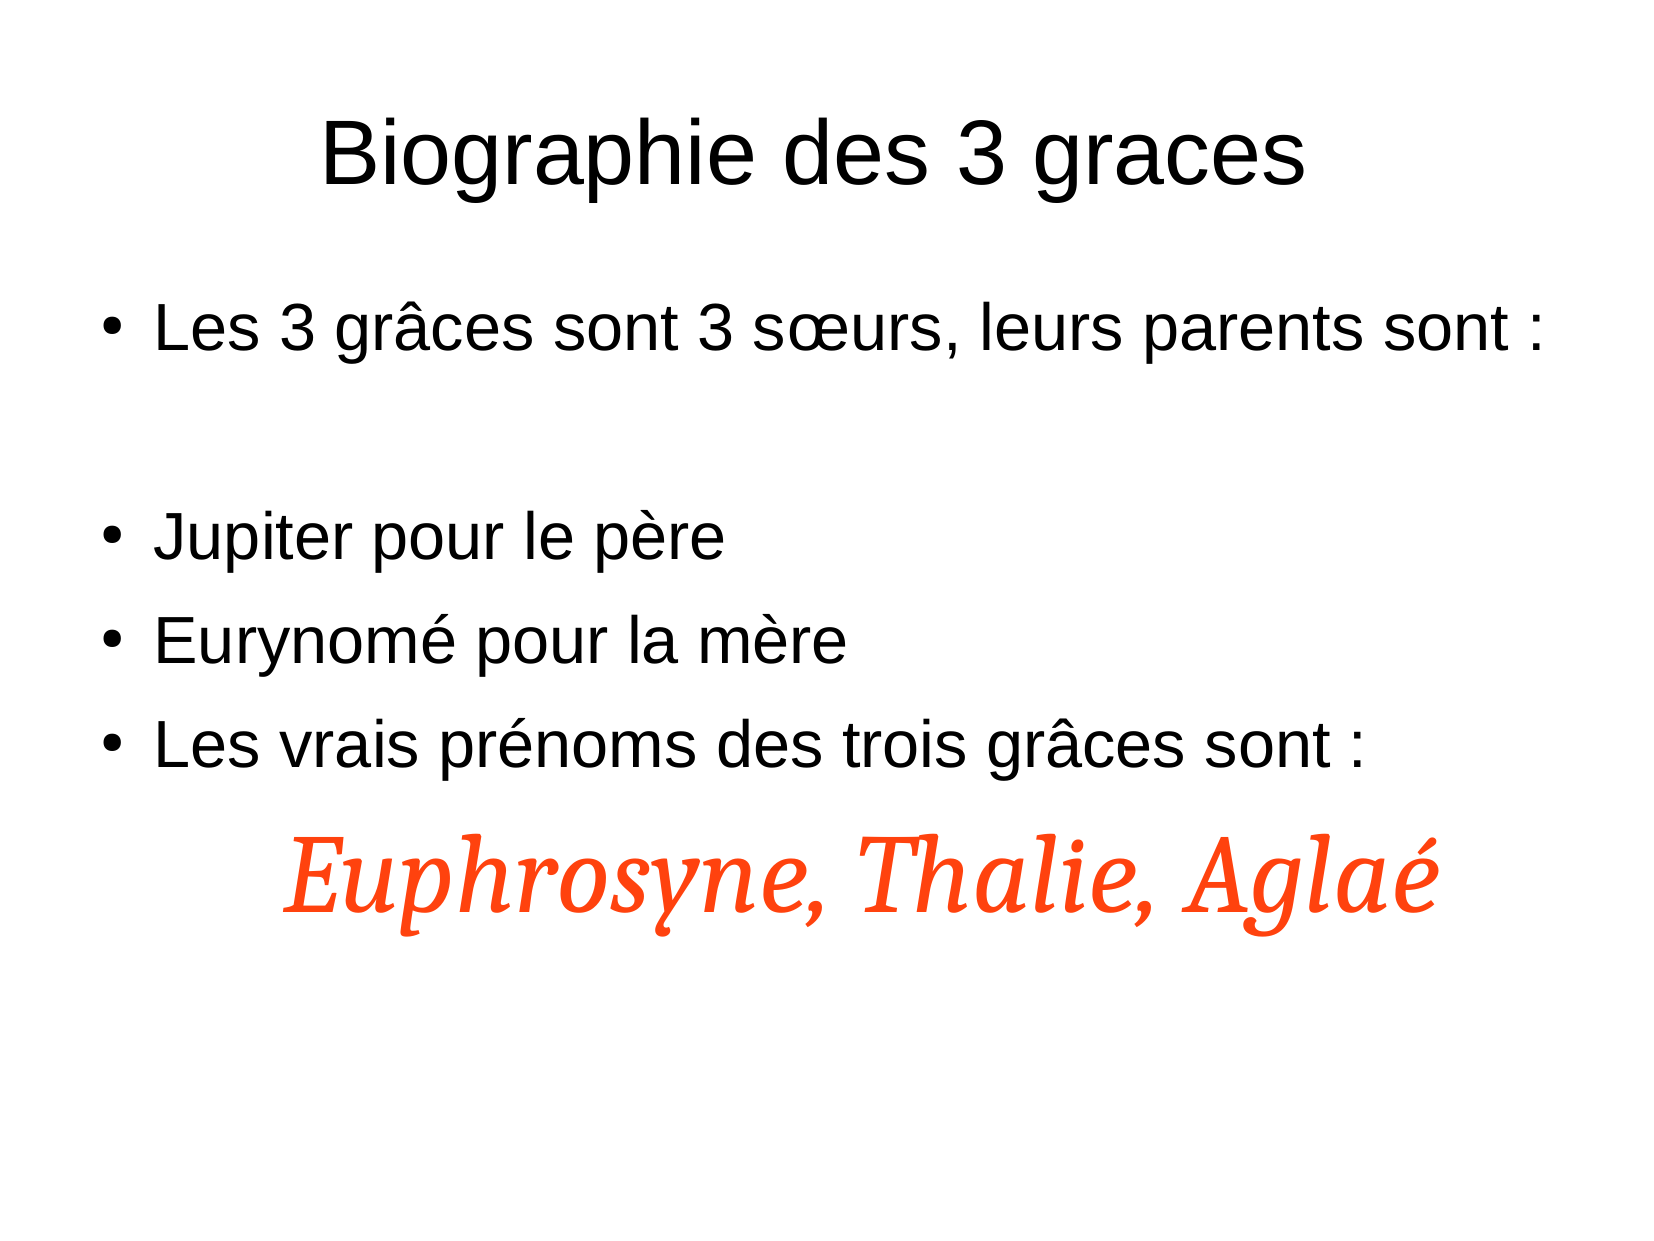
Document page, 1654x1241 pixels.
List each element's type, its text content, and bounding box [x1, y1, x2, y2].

title Biographie des 3 graces [82, 49, 1571, 257]
list Les 3 grâces sont 3 sœurs, leurs parents sont : Jupiter pour le père Eurynomé pour la mère Les vrais prénoms des trois grâces sont : Euphrosyne, Thalie, Aglaé [82, 290, 1571, 1109]
